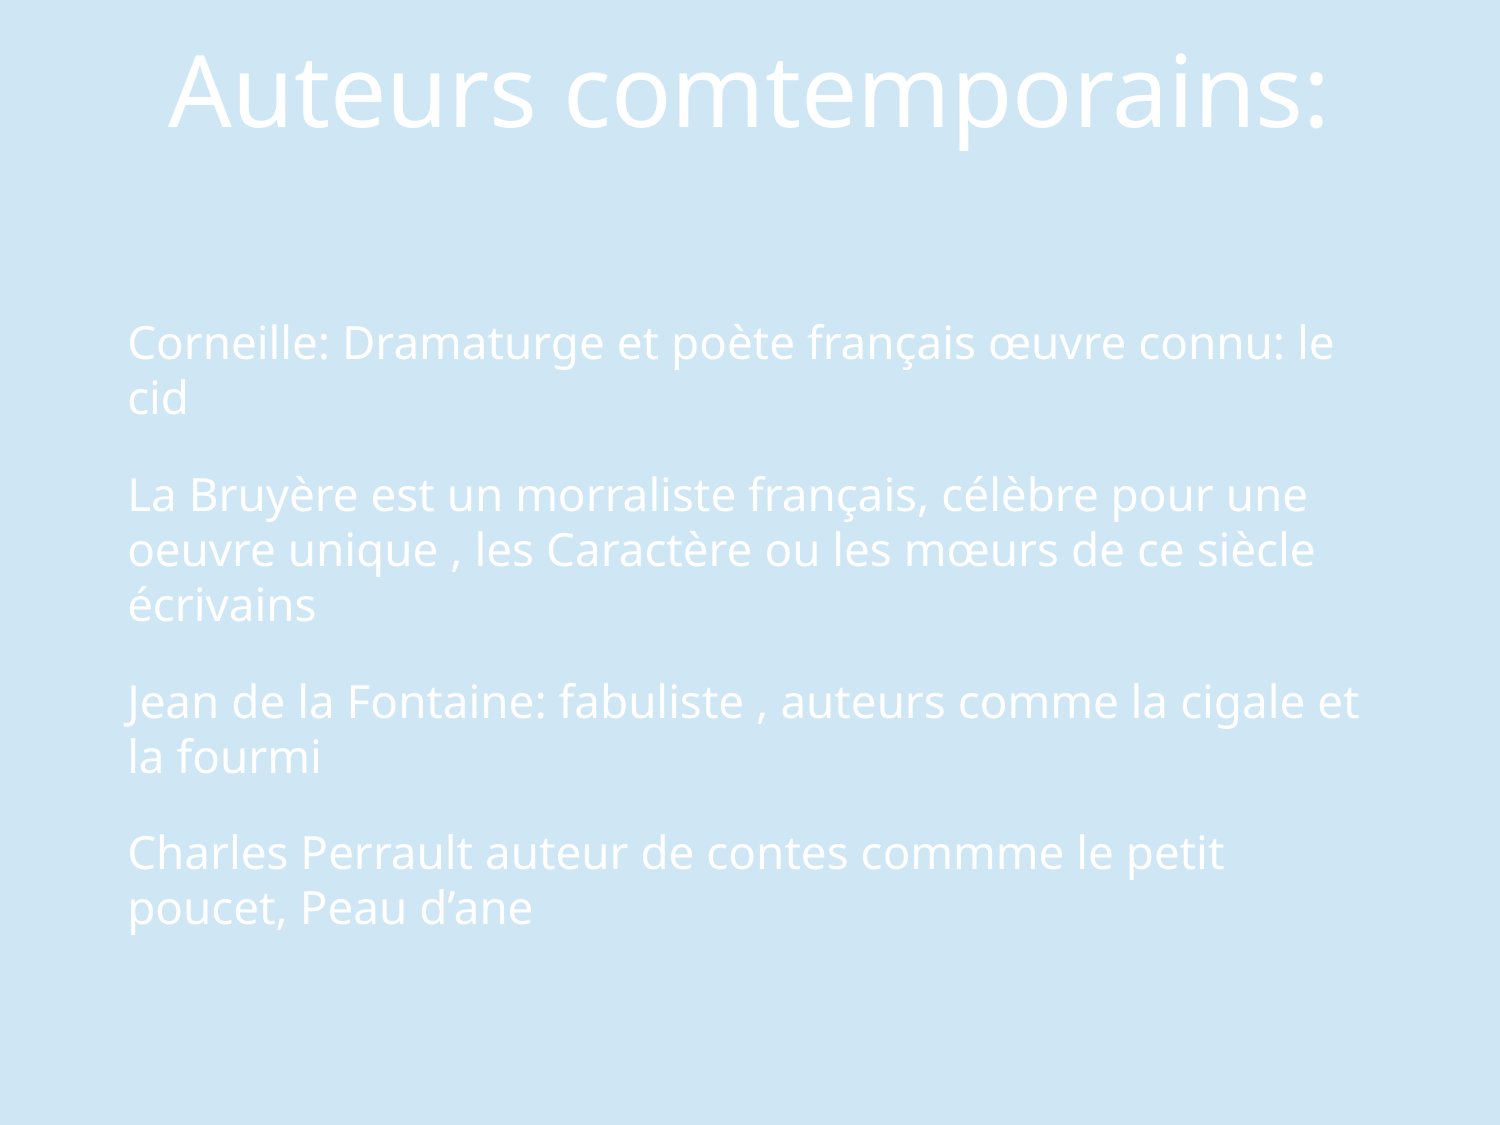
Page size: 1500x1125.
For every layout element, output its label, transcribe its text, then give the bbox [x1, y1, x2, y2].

title Auteurs comtemporains: [112, 19, 1388, 255]
list Corneille: Dramaturge et poète français œuvre connu: le cid La Bruyère est un morraliste français, célèbre pour une oeuvre unique , les Caractère ou les mœurs de ce siècle écrivains Jean de la Fontaine: fabuliste , auteurs comme la cigale et la fourmi Charles Perrault auteur de contes commme le petit poucet, Peau d’ane [112, 306, 1388, 1005]
